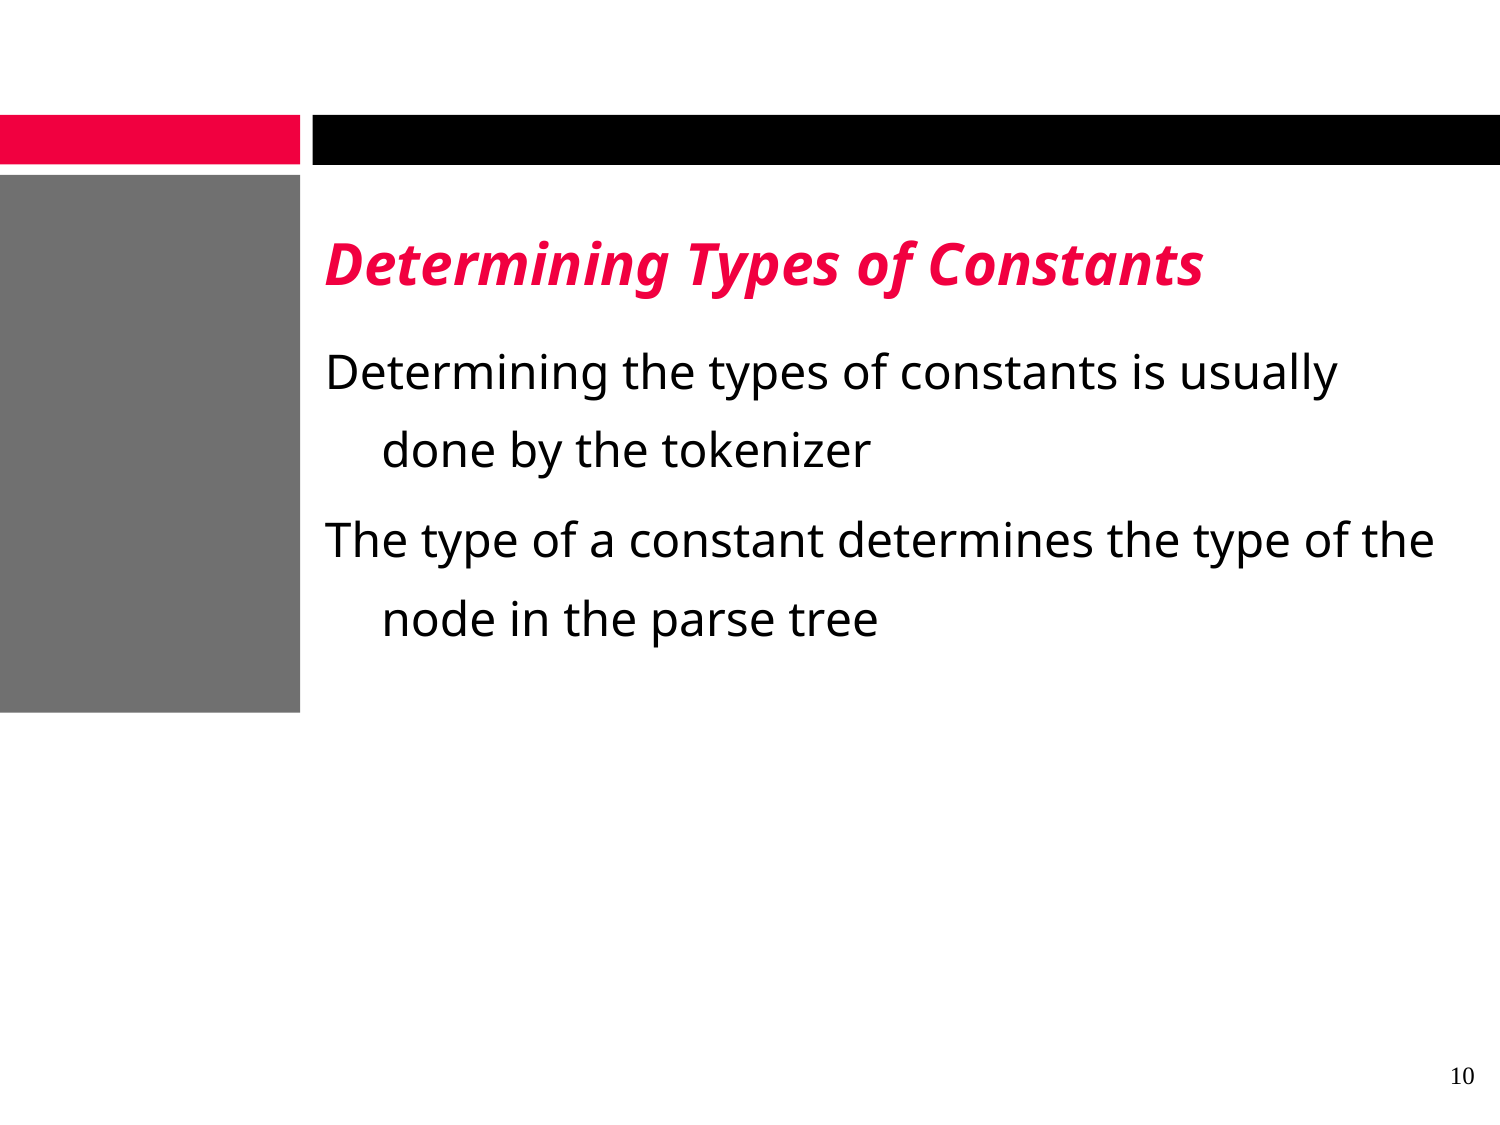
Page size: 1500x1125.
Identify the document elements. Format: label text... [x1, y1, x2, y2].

title Determining Types of Constants [324, 187, 1450, 324]
list Determining the types of constants is usually done by the tokenizer The type of a constant determines the type of the node in the parse tree [324, 324, 1450, 1051]
